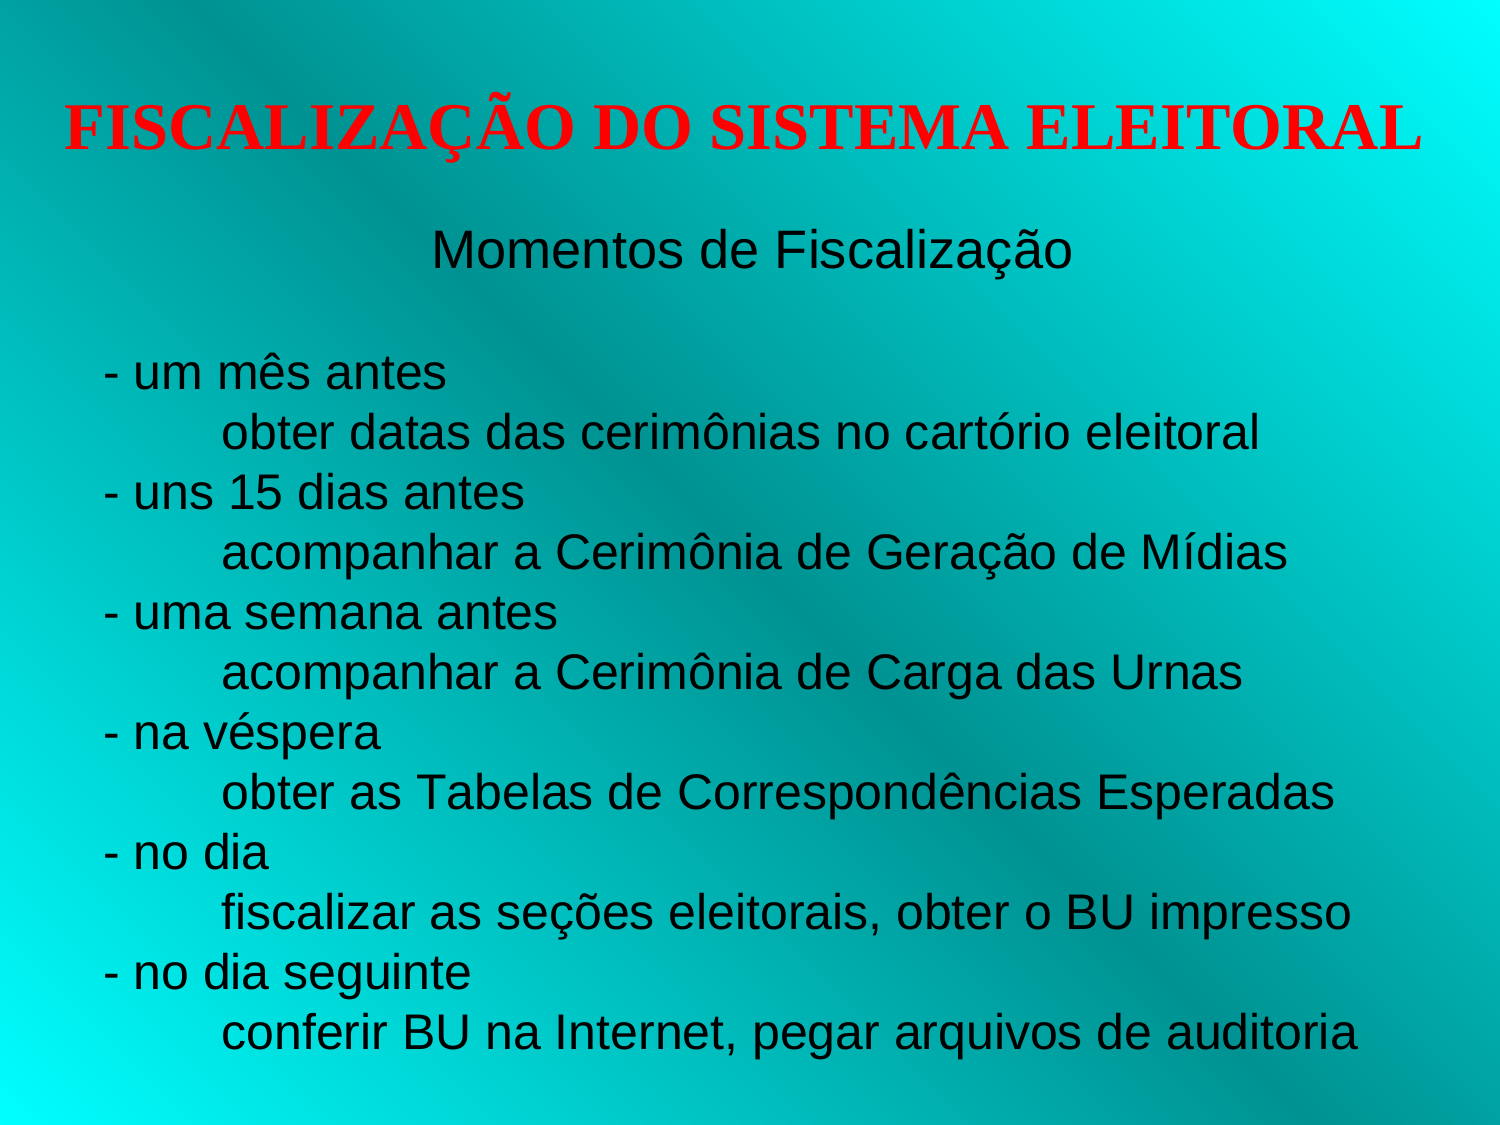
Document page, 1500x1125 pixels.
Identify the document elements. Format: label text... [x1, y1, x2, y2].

text_box Momentos de Fiscalização - um mês antes obter datas das cerimônias no cartório eleitoral - uns 15 dias antes acompanhar a Cerimônia de Geração de Mídias - uma semana antes acompanhar a Cerimônia de Carga das Urnas - na véspera obter as Tabelas de Correspondências Esperadas - no dia fiscalizar as seções eleitorais, obter o BU impresso - no dia seguinte conferir BU na Internet, pegar arquivos de auditoria [88, 206, 1418, 1068]
